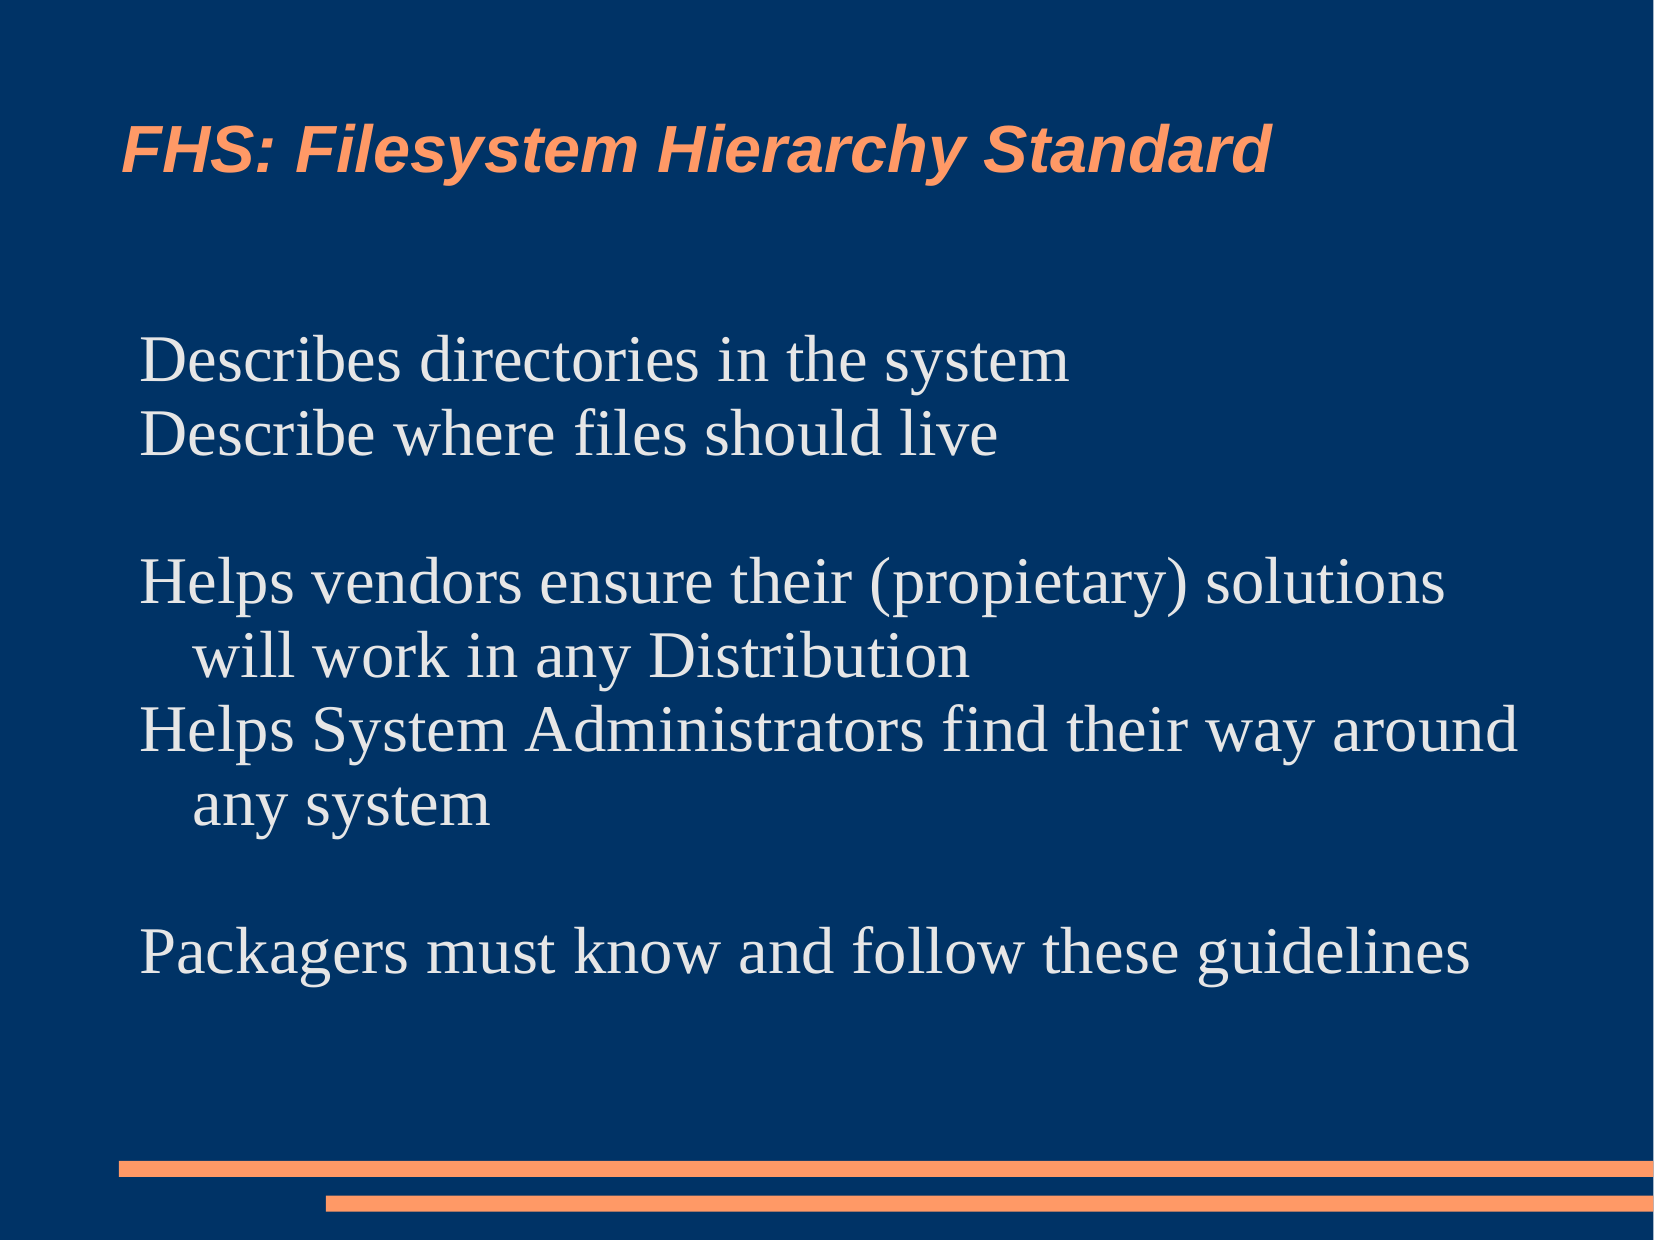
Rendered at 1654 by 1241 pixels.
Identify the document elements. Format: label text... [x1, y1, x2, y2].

list Describes directories in the system Describe where files should live Helps vendors ensure their (propietary) solutions will work in any Distribution Helps System Administrators find their way around any system Packagers must know and follow these guidelines [121, 322, 1561, 1118]
title FHS: Filesystem Hierarchy Standard [121, 53, 1534, 247]
